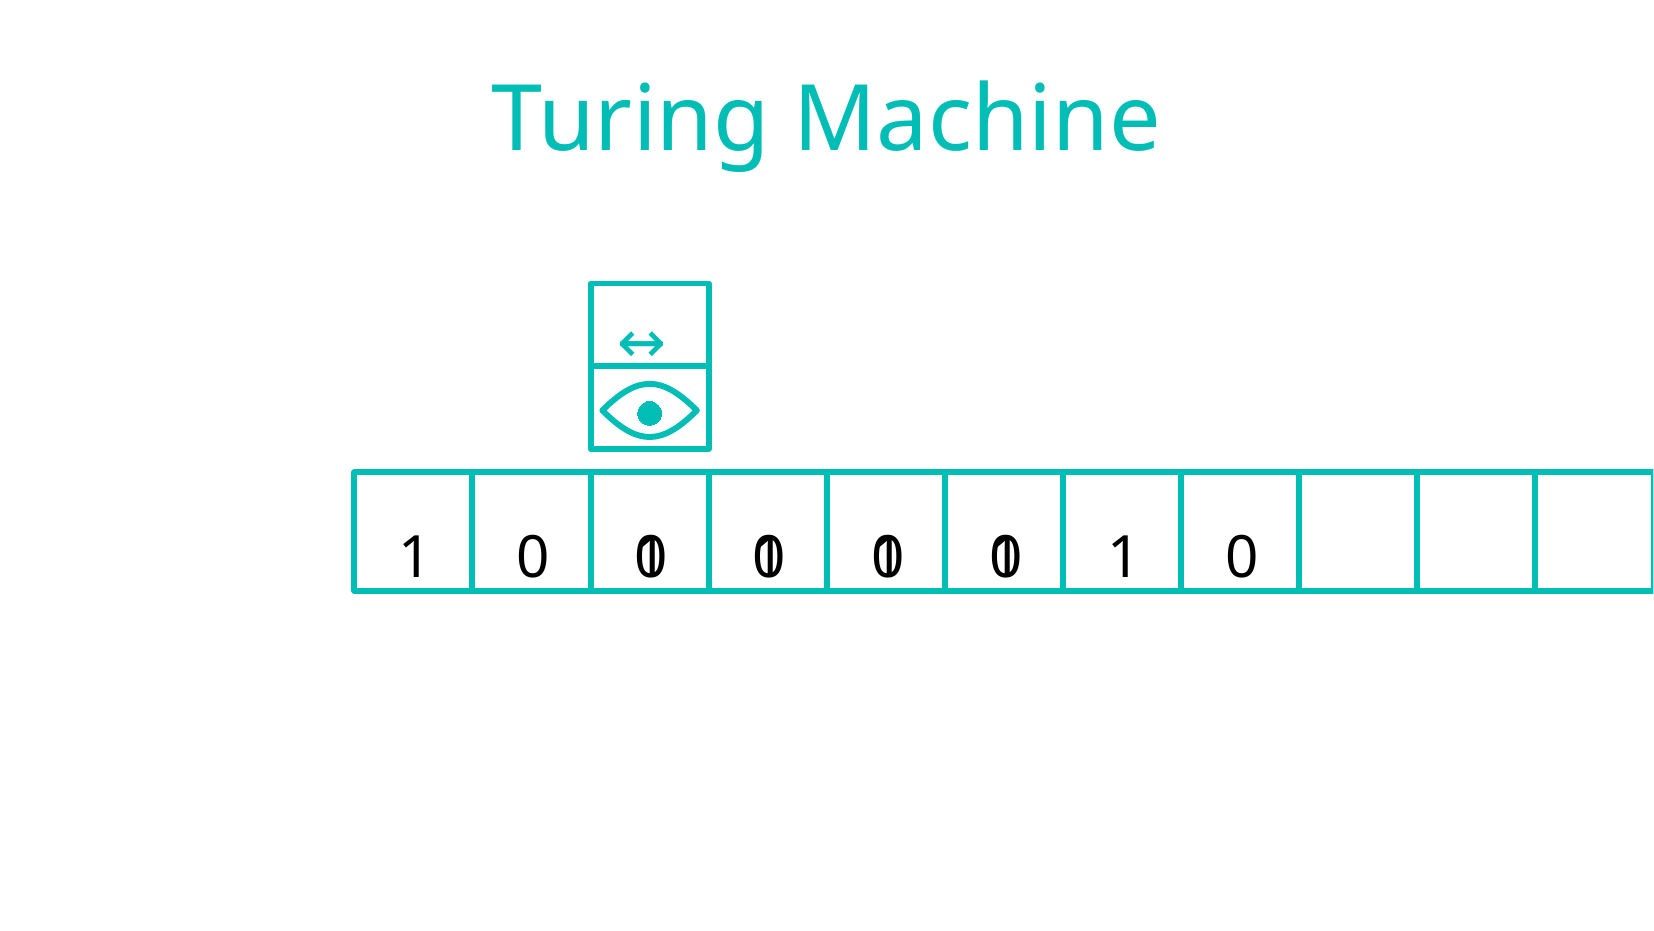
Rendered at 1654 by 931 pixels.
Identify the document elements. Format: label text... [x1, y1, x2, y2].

text_box 1 [1092, 507, 1156, 581]
text_box 1 [738, 507, 802, 581]
title Turing Machine [82, 37, 1571, 193]
text_box 1 [974, 507, 1038, 581]
text_box 0 [1210, 507, 1275, 581]
text_box 1 [620, 507, 684, 581]
text_box ← [602, 293, 691, 363]
text_box 1 [856, 507, 920, 581]
text_box 0 [501, 507, 566, 581]
text_box [637, 401, 662, 426]
text_box 1 [383, 507, 448, 581]
